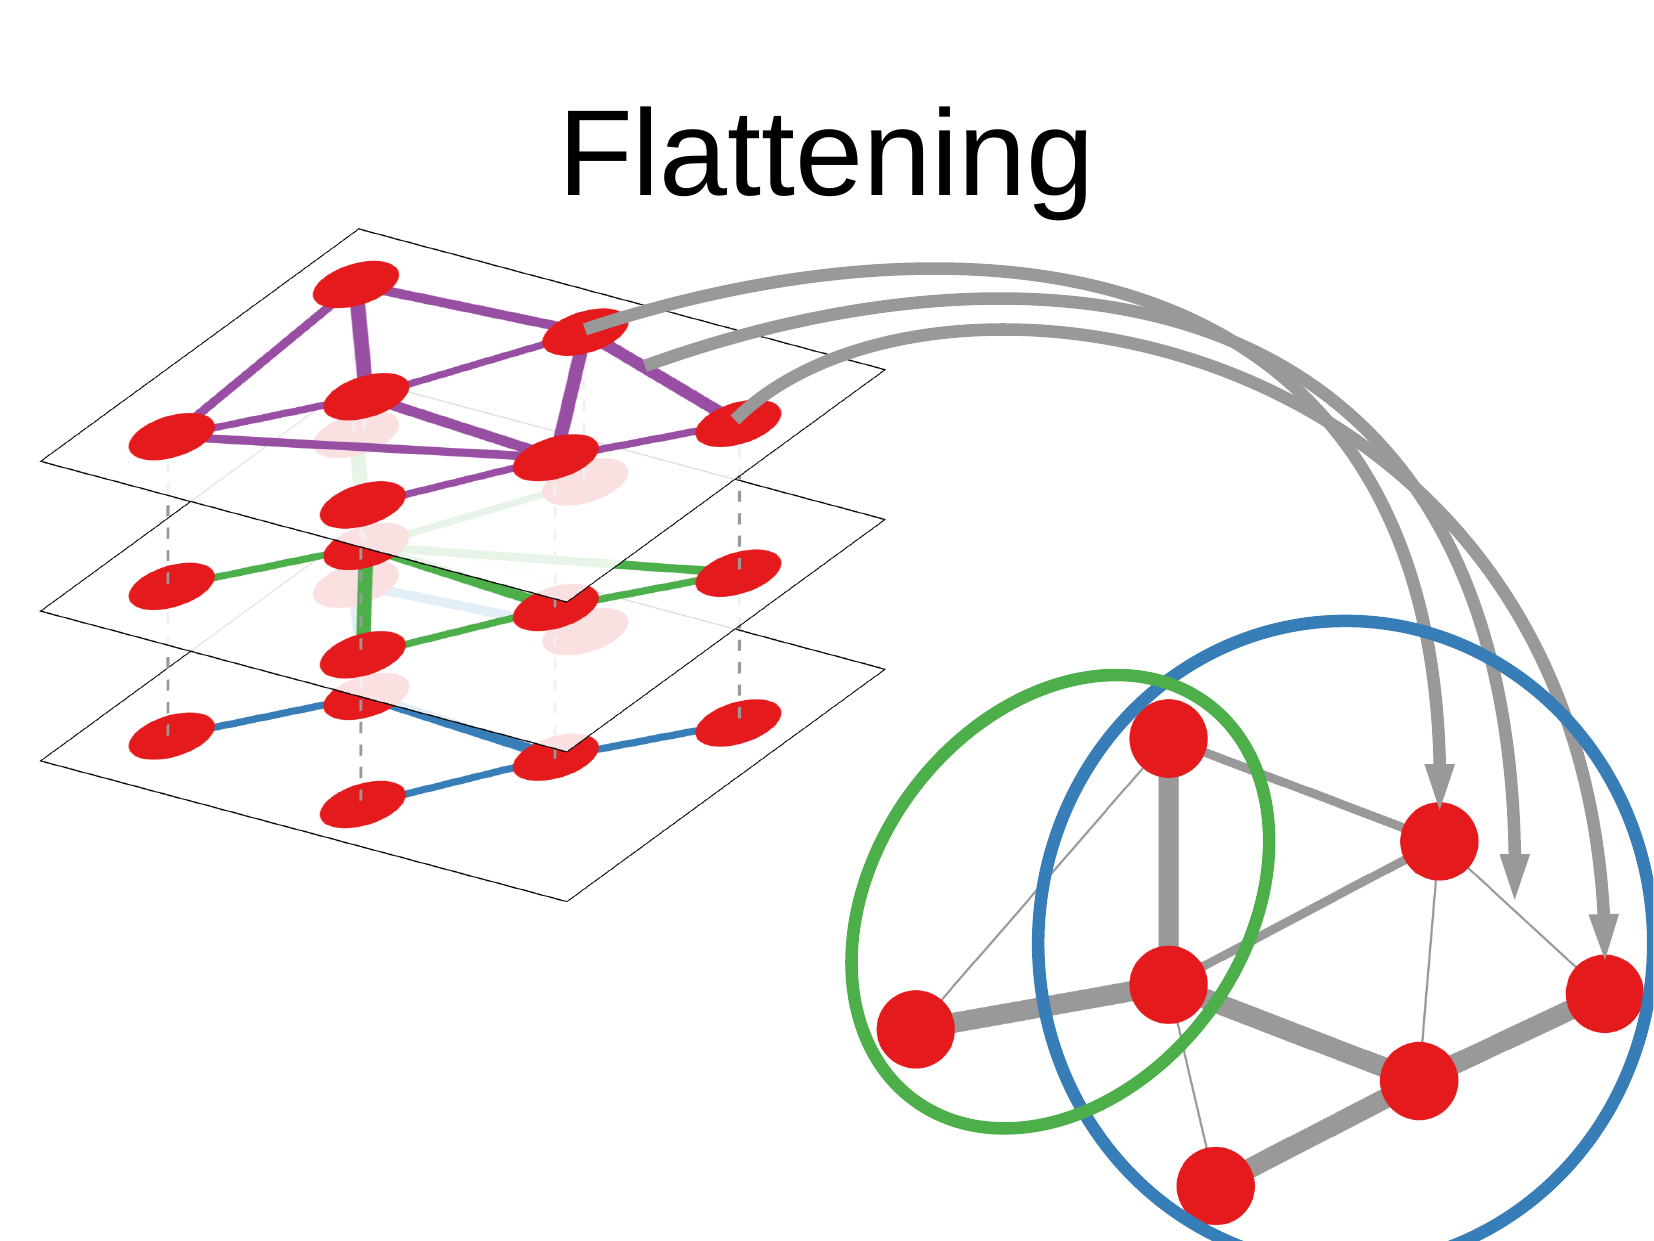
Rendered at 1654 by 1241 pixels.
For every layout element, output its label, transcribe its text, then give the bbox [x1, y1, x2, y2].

picture [1567, 699, 1644, 838]
picture [866, 699, 1134, 1122]
picture [876, 1071, 1182, 1225]
picture [1510, 1049, 1644, 1225]
picture [1045, 699, 1262, 1103]
picture [39, 228, 1004, 902]
picture [1094, 699, 1644, 1225]
title Flattening [82, 49, 1571, 257]
